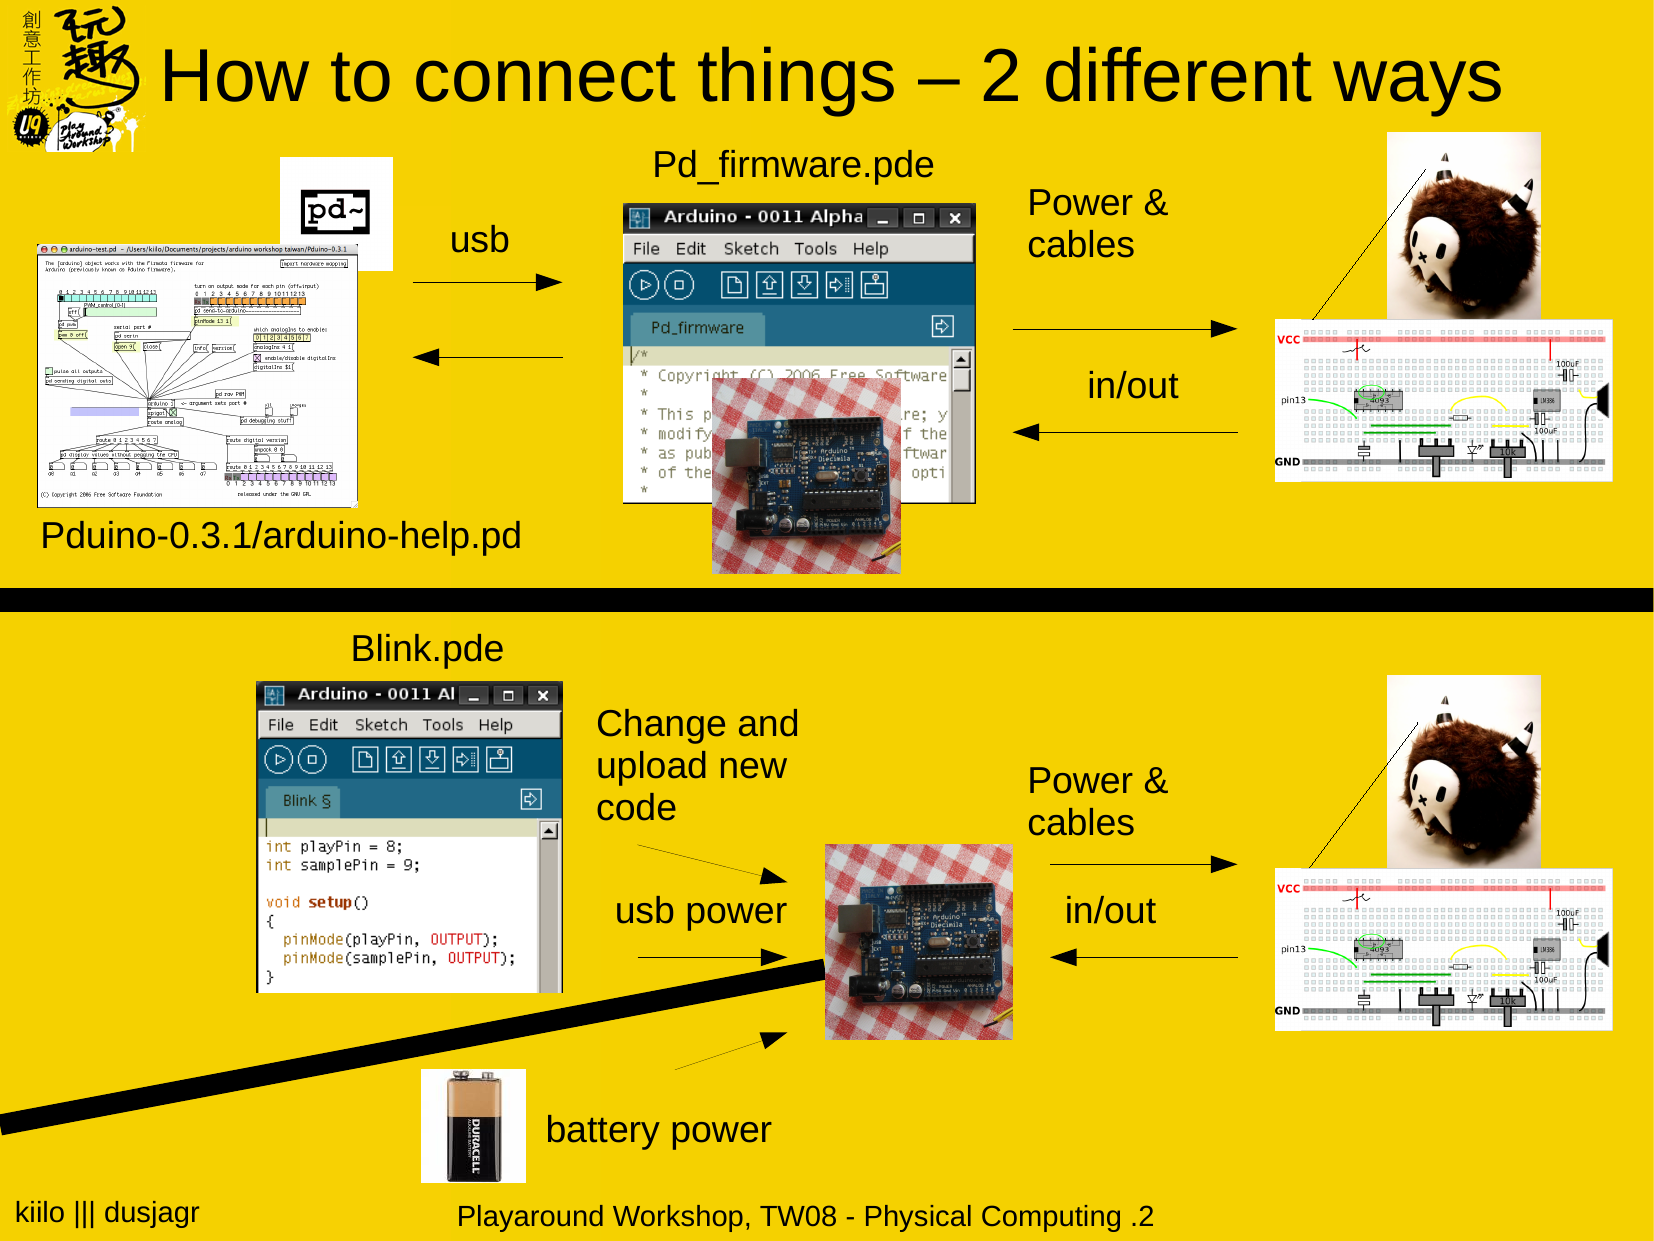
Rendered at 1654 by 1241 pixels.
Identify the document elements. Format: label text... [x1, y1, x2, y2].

text_box in/out [1050, 882, 1172, 944]
text_box usb power [600, 882, 802, 944]
picture [0, 612, 1654, 1241]
text_box Change and upload new code [581, 694, 826, 850]
text_box Pduino-0.3.1/arduino-help.pd [25, 507, 534, 569]
text_box Power & cables [1012, 173, 1183, 323]
title How to connect things – 2 different ways [159, 0, 1627, 151]
text_box Pd_firmware.pde [637, 136, 950, 198]
picture [0, 0, 1654, 588]
text_box in/out [1072, 357, 1194, 419]
text_box usb [435, 211, 526, 273]
text_box Blink.pde [335, 619, 520, 682]
text_box battery power [530, 1101, 788, 1163]
text_box Power & cables [1012, 751, 1183, 860]
